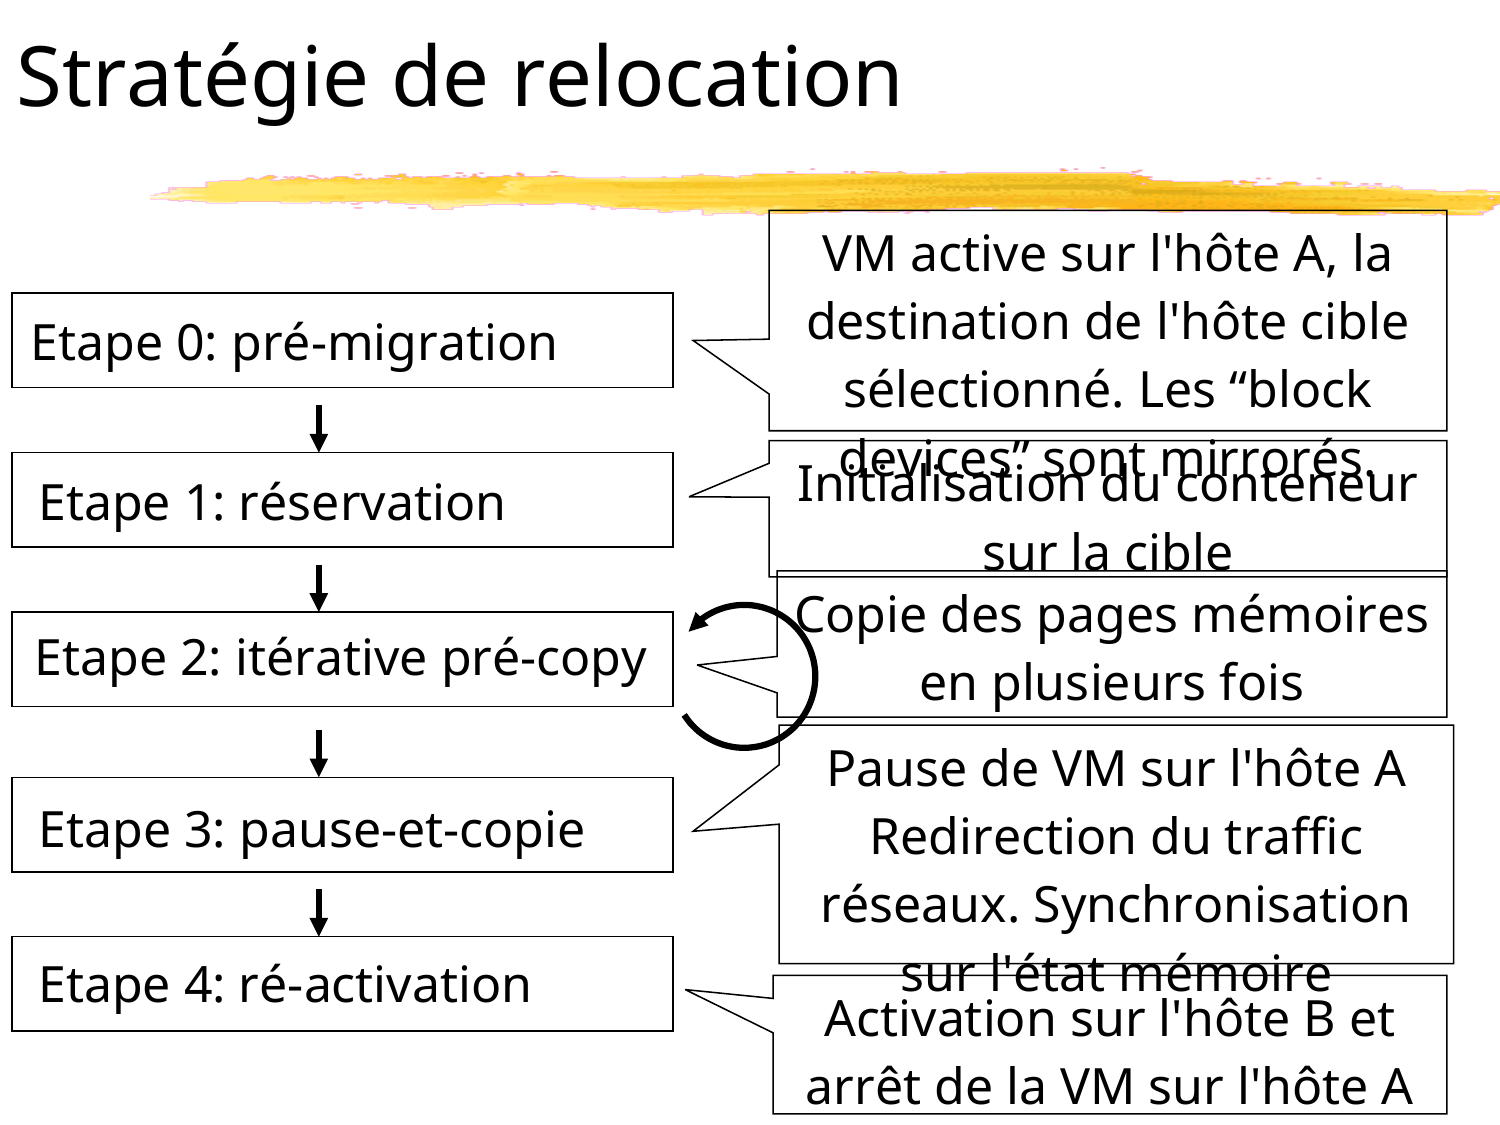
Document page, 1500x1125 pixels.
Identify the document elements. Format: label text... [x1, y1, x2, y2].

text_box VM active sur l'hôte A, la destination de l'hôte cible sélectionné. Les “block devices” sont mirrorés. [693, 210, 1447, 431]
text_box Etape 0: pré-migration [16, 298, 666, 383]
text_box Copie des pages mémoires en plusieurs fois [697, 570, 1447, 718]
picture [150, 162, 1500, 226]
text_box [11, 452, 674, 548]
text_box Initialisation du conteneur sur la cible [689, 440, 1447, 577]
text_box [11, 611, 674, 707]
text_box [11, 777, 674, 872]
text_box Etape 1: réservation [23, 459, 658, 544]
text_box Etape 3: pause-et-copie [24, 786, 676, 871]
text_box Etape 4: ré-activation [23, 941, 650, 1026]
text_box Pause de VM sur l'hôte A Redirection du traffic réseaux. Synchronisation sur l'état mémoire [693, 725, 1454, 964]
text_box [11, 292, 674, 388]
title Stratégie de relocation [1, 0, 1277, 134]
text_box [11, 936, 674, 1032]
text_box Activation sur l'hôte B et arrêt de la VM sur l'hôte A [685, 975, 1447, 1114]
text_box Etape 2: itérative pré-copy [20, 614, 668, 699]
